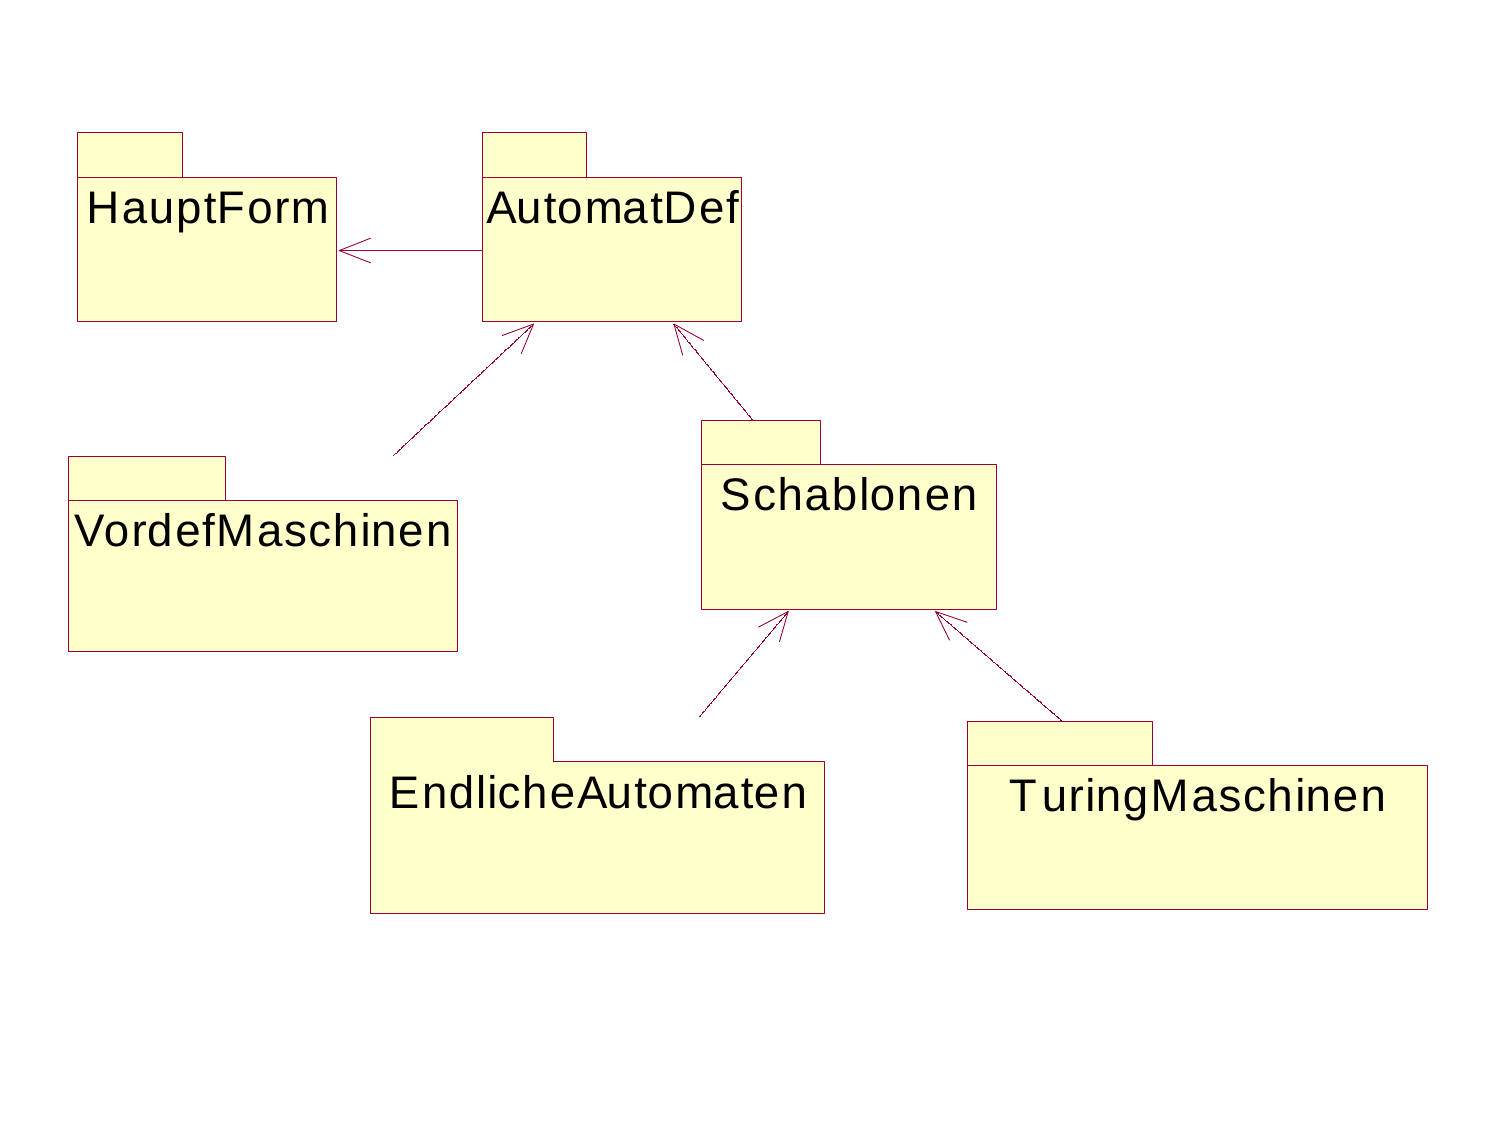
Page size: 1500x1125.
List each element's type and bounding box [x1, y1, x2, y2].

picture [0, 94, 1500, 956]
